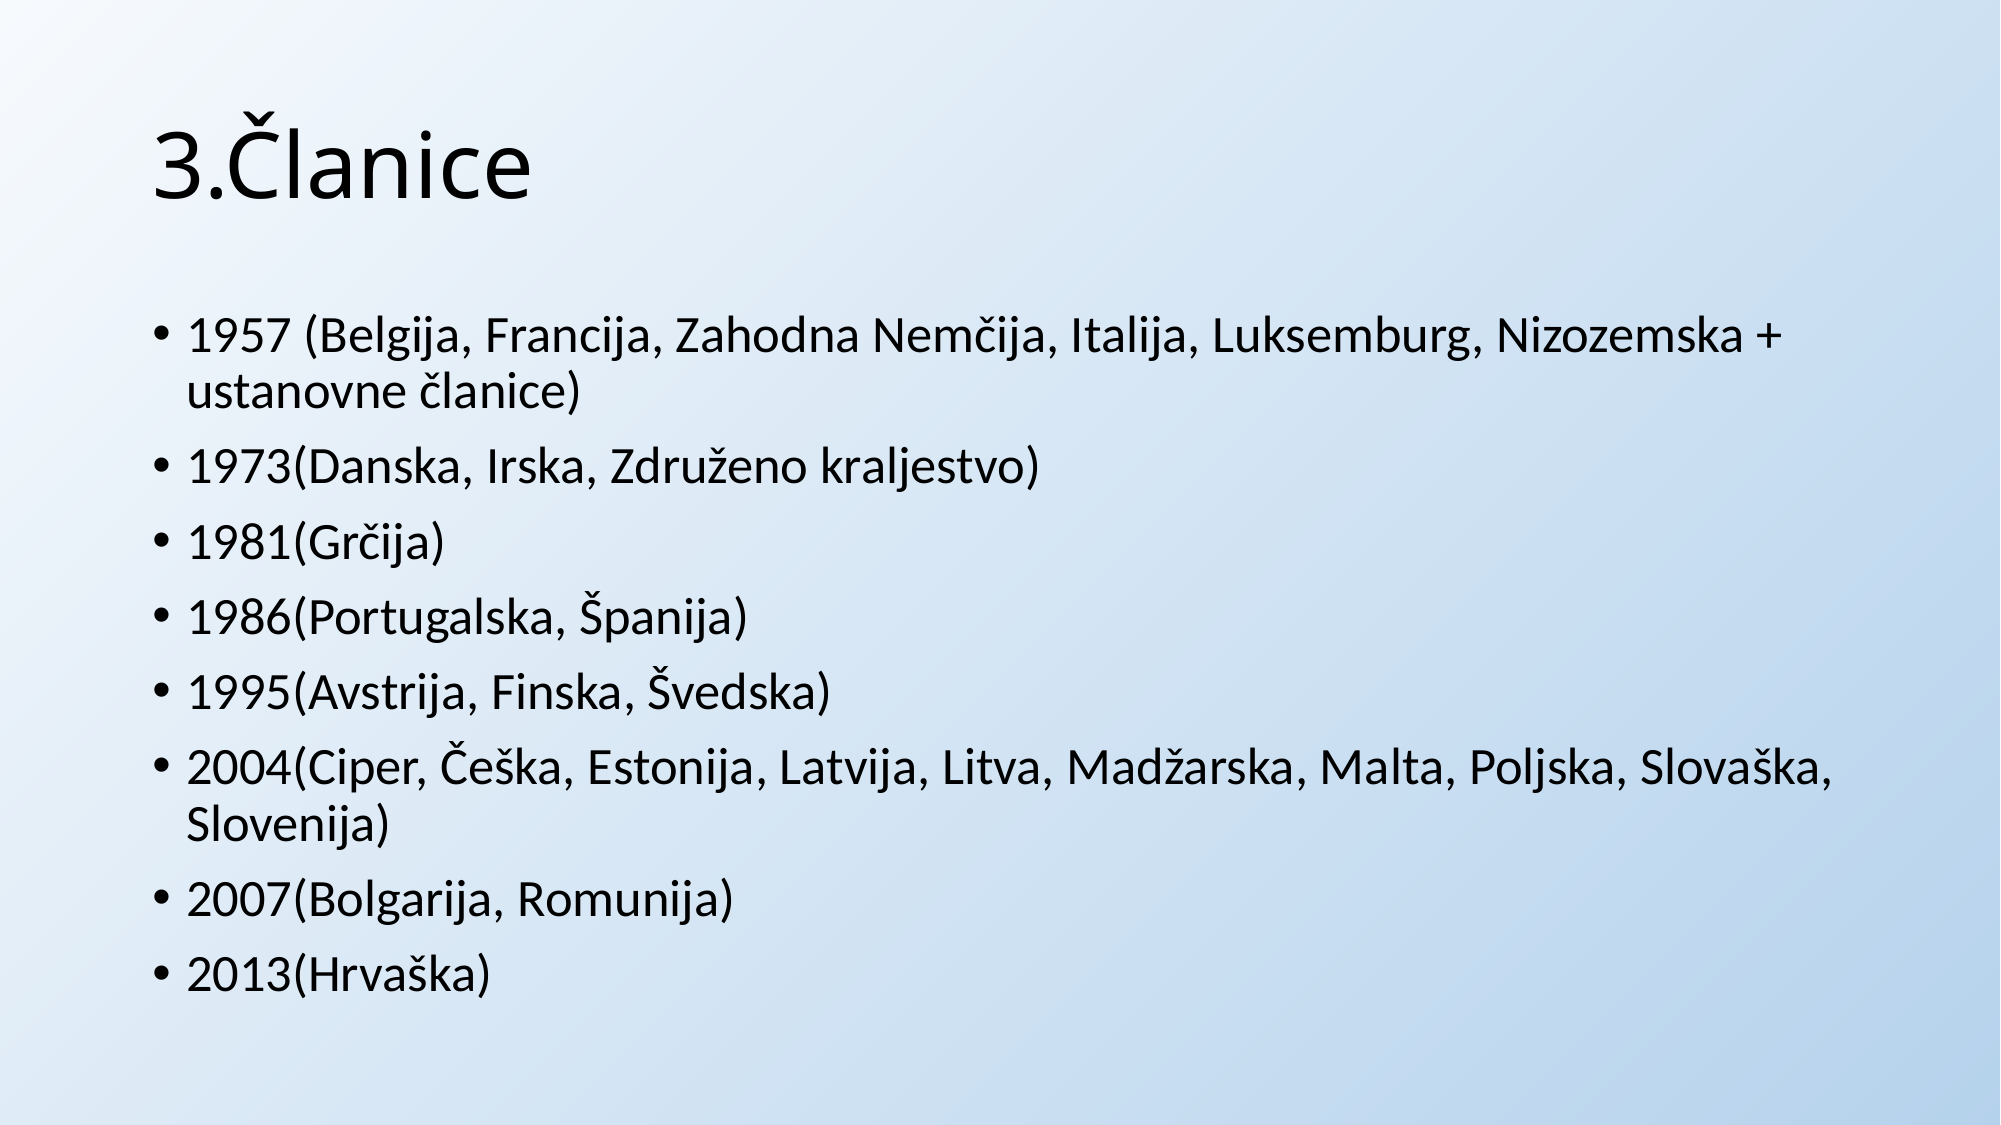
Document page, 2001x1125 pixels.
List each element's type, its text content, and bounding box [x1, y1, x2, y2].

title 3.Članice [137, 59, 1863, 278]
list 1957 (Belgija, Francija, Zahodna Nemčija, Italija, Luksemburg, Nizozemska + ustanovne članice) 1973(Danska, Irska, Združeno kraljestvo) 1981(Grčija) 1986(Portugalska, Španija) 1995(Avstrija, Finska, Švedska) 2004(Ciper, Češka, Estonija, Latvija, Litva, Madžarska, Malta, Poljska, Slovaška, Slovenija) 2007(Bolgarija, Romunija) 2013(Hrvaška) [137, 299, 1863, 1014]
